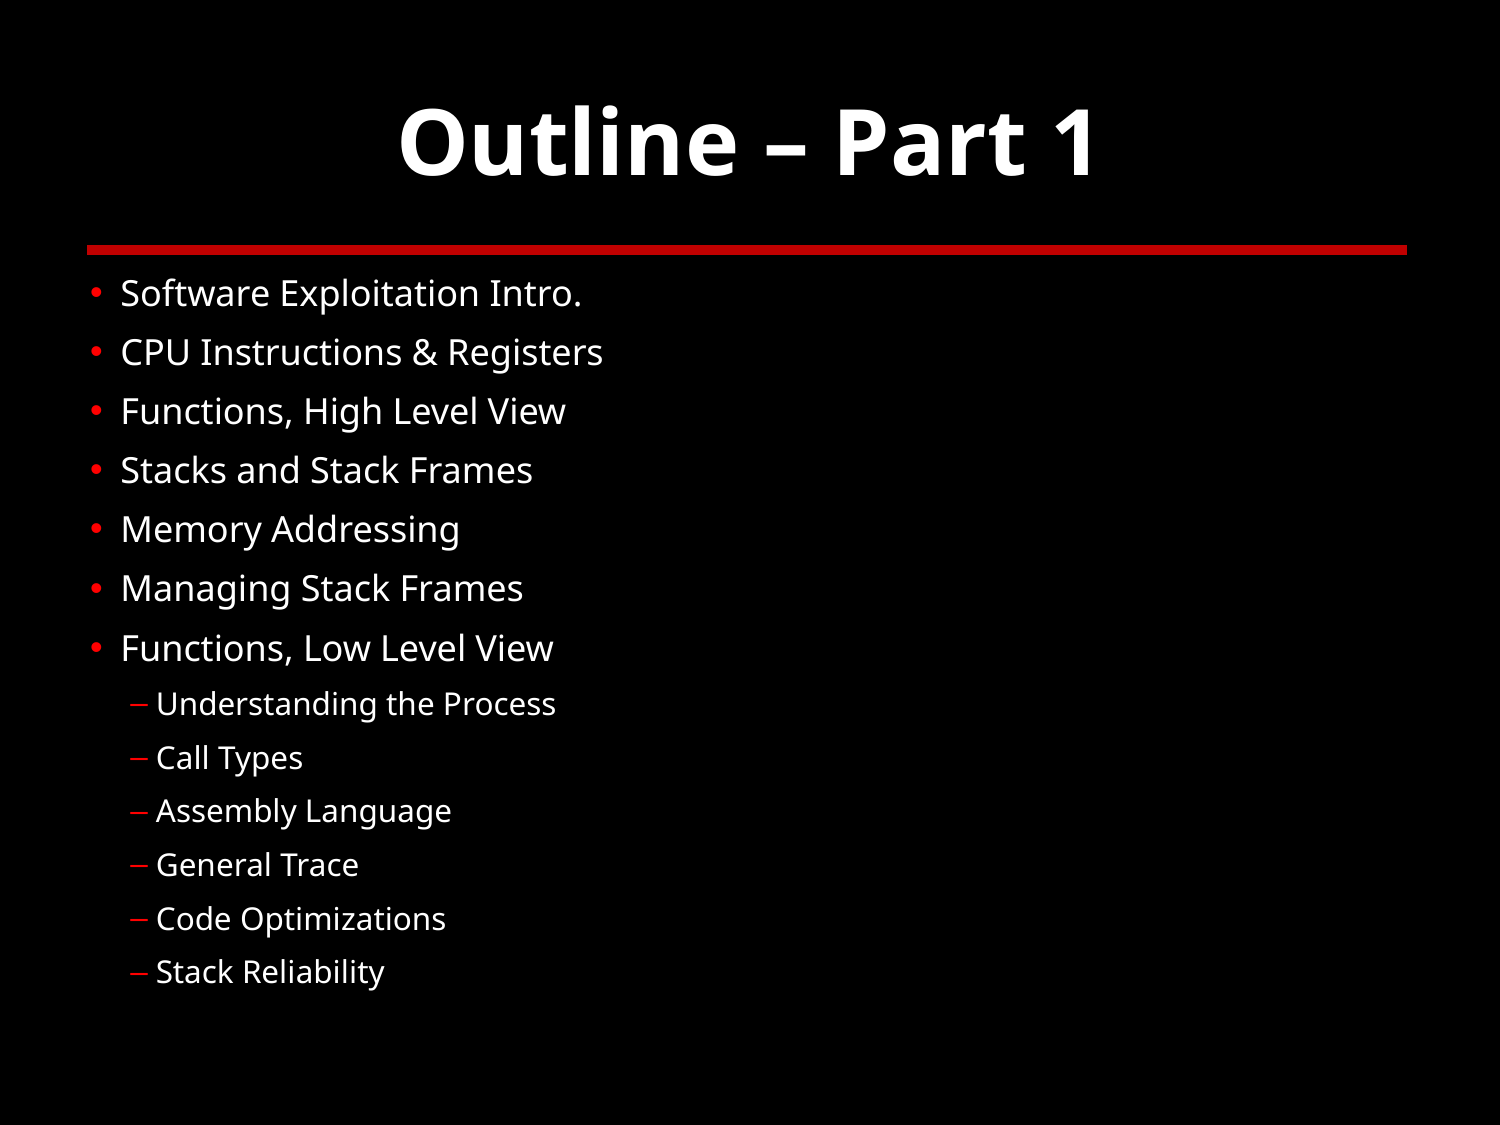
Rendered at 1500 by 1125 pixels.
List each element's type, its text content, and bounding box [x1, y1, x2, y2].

title Outline – Part 1 [75, 45, 1425, 233]
list Software Exploitation Intro. CPU Instructions & Registers Functions, High Level View Stacks and Stack Frames Memory Addressing Managing Stack Frames Functions, Low Level View Understanding the Process Call Types Assembly Language General Trace Code Optimizations Stack Reliability [75, 262, 1425, 1005]
